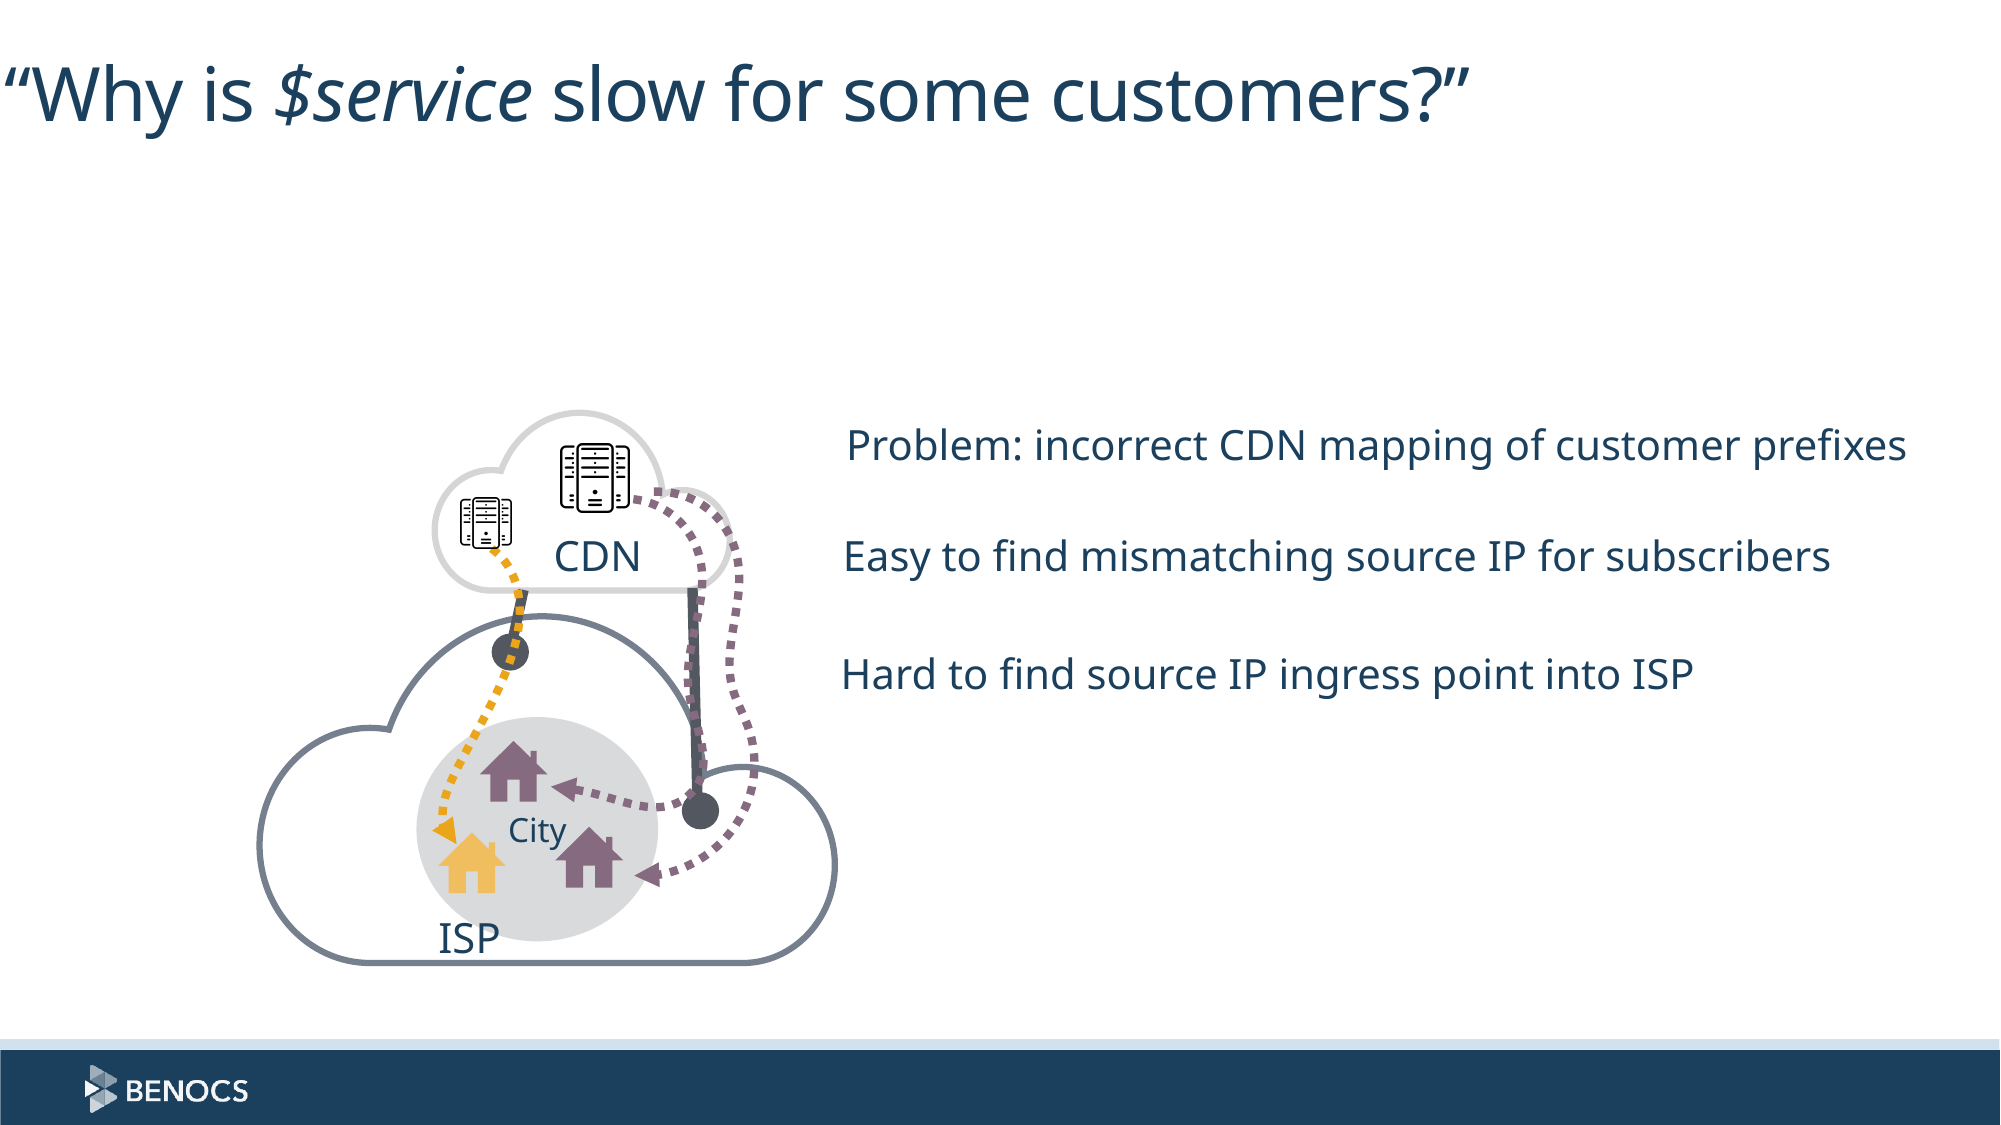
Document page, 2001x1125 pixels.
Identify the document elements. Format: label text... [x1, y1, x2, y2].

picture [460, 497, 512, 549]
text_box [479, 740, 548, 802]
title “Why is $service slow for some customers?” [0, 52, 1803, 191]
text_box City [416, 717, 659, 942]
text_box [555, 826, 624, 888]
text_box [681, 792, 720, 830]
text_box Hard to find source IP ingress point into ISP [836, 643, 1700, 703]
picture [560, 443, 630, 513]
text_box [438, 832, 506, 894]
text_box [491, 633, 529, 671]
text_box Easy to find mismatching source IP for subscribers [838, 525, 1837, 585]
text_box CDN [549, 525, 647, 585]
text_box Problem: incorrect CDN mapping of customer prefixes [841, 414, 1913, 474]
text_box ISP [434, 907, 506, 967]
picture [84, 1063, 248, 1114]
